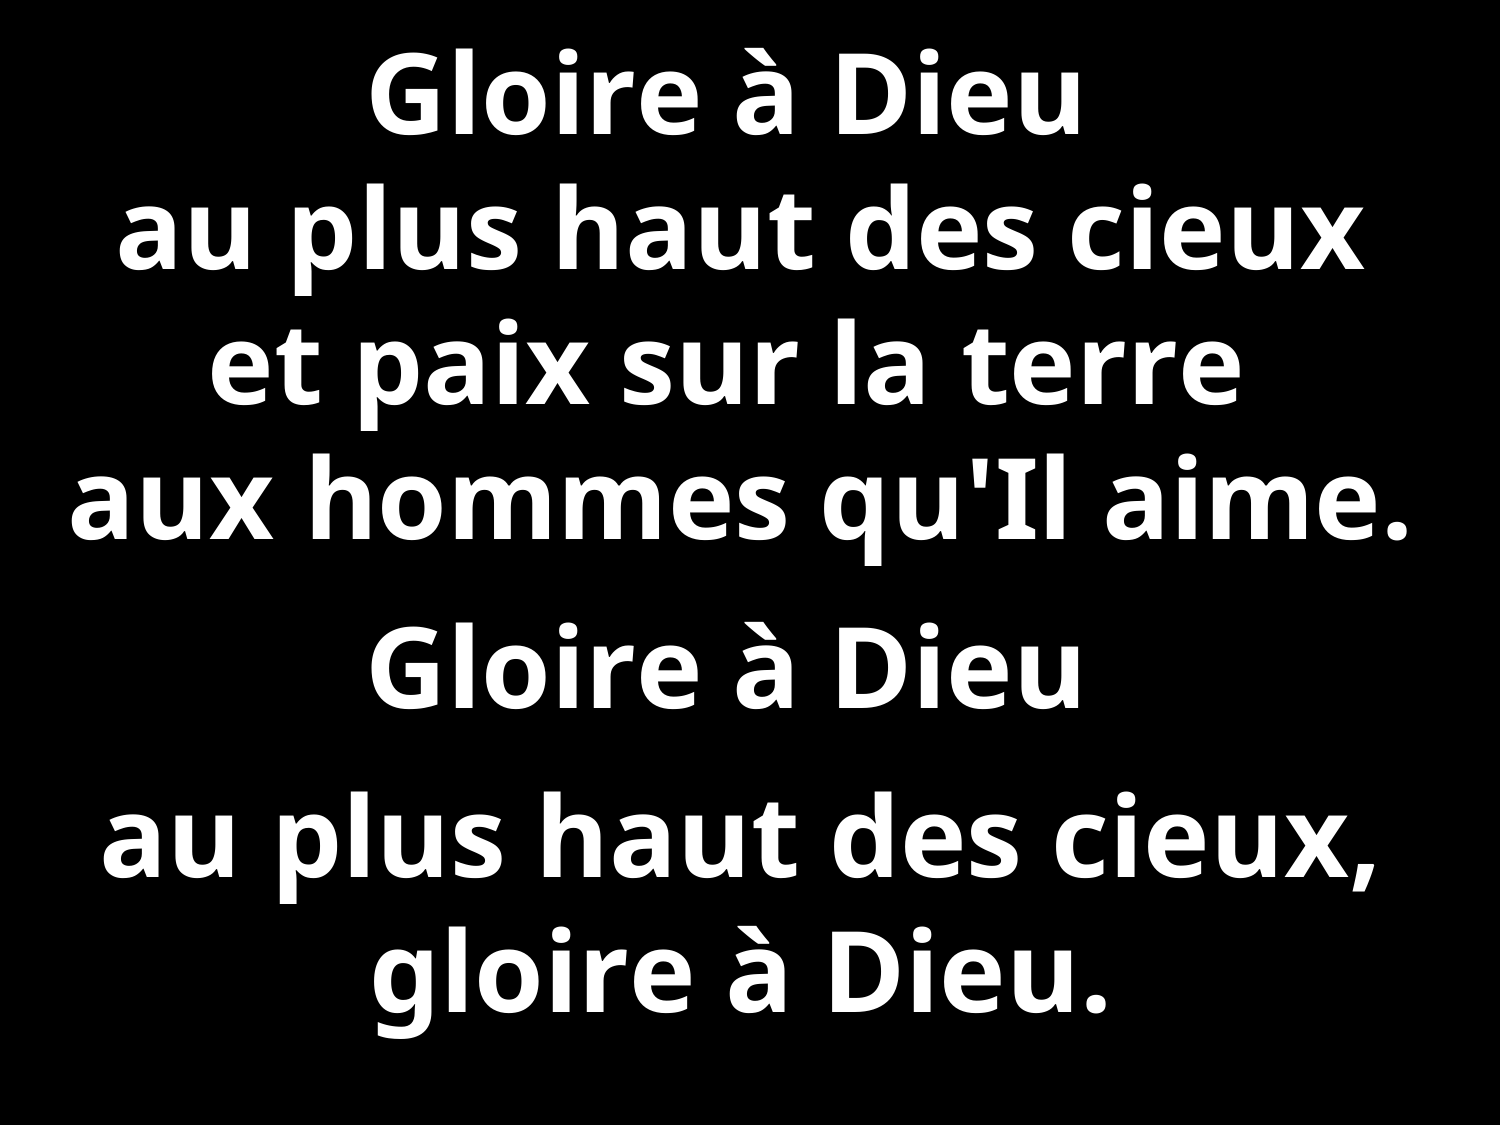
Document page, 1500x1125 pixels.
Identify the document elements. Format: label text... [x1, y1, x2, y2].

text_box Gloire à Dieu au plus haut des cieux et paix sur la terre aux hommes qu'Il aime. Gloire à Dieu au plus haut des cieux, gloire à Dieu. [0, 18, 1483, 544]
